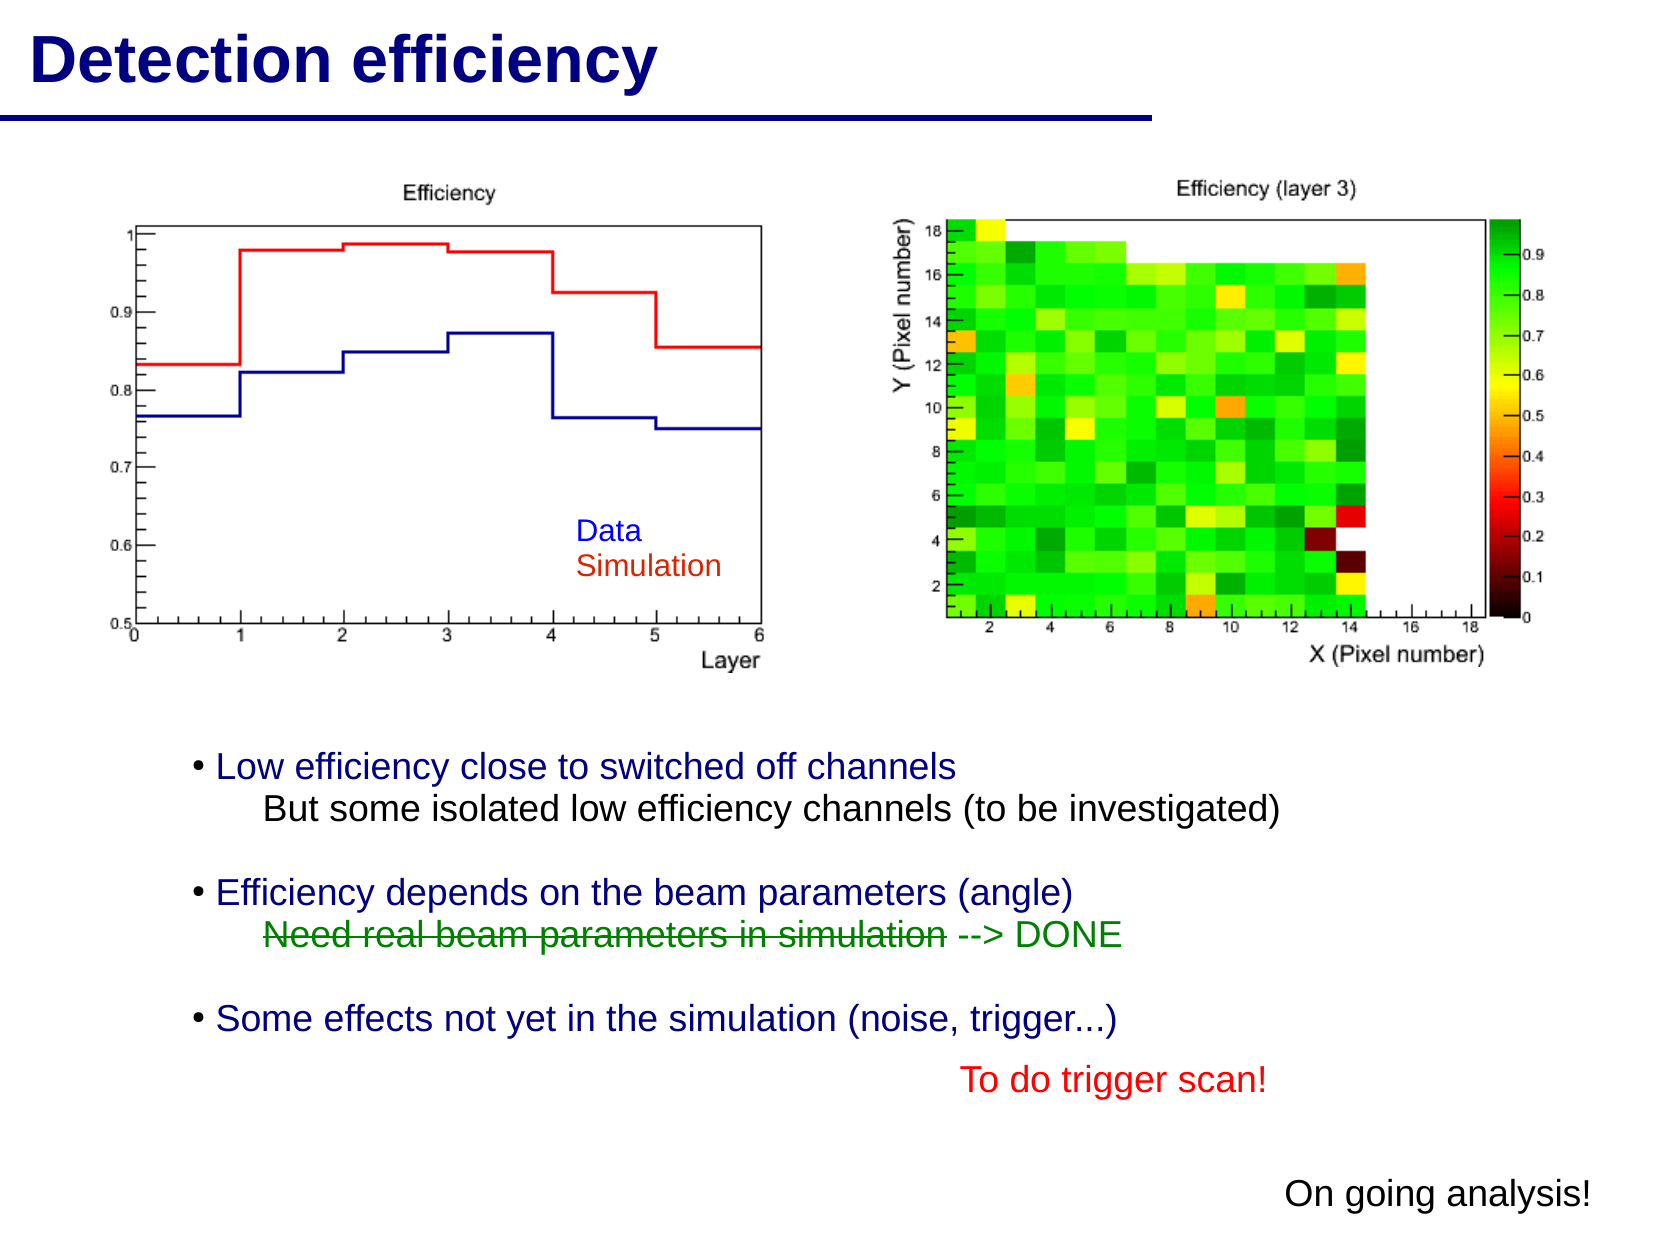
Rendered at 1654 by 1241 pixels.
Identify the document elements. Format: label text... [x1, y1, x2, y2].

text_box Low efficiency close to switched off channels But some isolated low efficiency channels (to be investigated) Efficiency depends on the beam parameters (angle) Need real beam parameters in simulation --> DONE Some effects not yet in the simulation (noise, trigger...) [177, 738, 1536, 1215]
text_box On going analysis! [1269, 1165, 1636, 1223]
text_box To do trigger scan! [944, 1051, 1300, 1109]
picture [879, 171, 1554, 667]
title Detection efficiency [29, 0, 1625, 119]
picture [59, 177, 839, 673]
text_box Data Simulation [561, 506, 739, 591]
